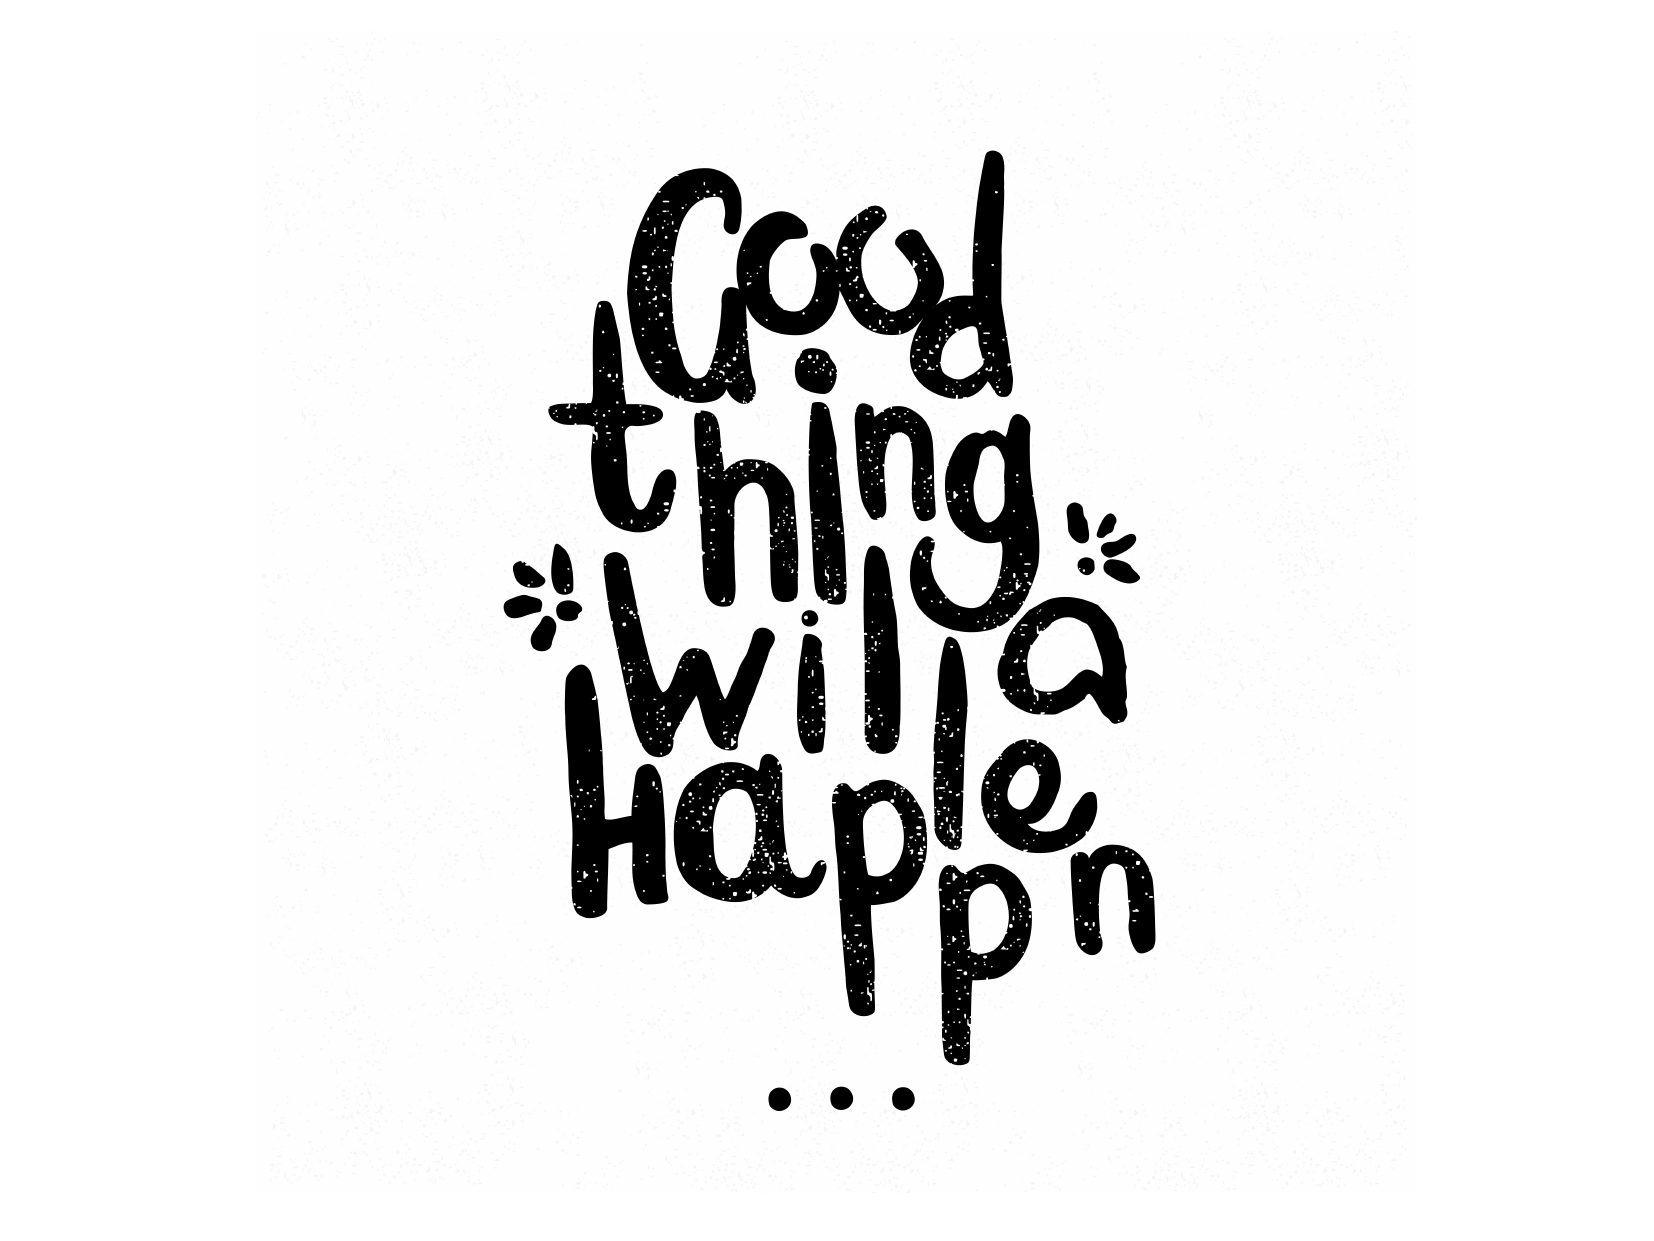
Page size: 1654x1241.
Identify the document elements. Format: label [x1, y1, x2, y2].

picture [256, 31, 1417, 1193]
